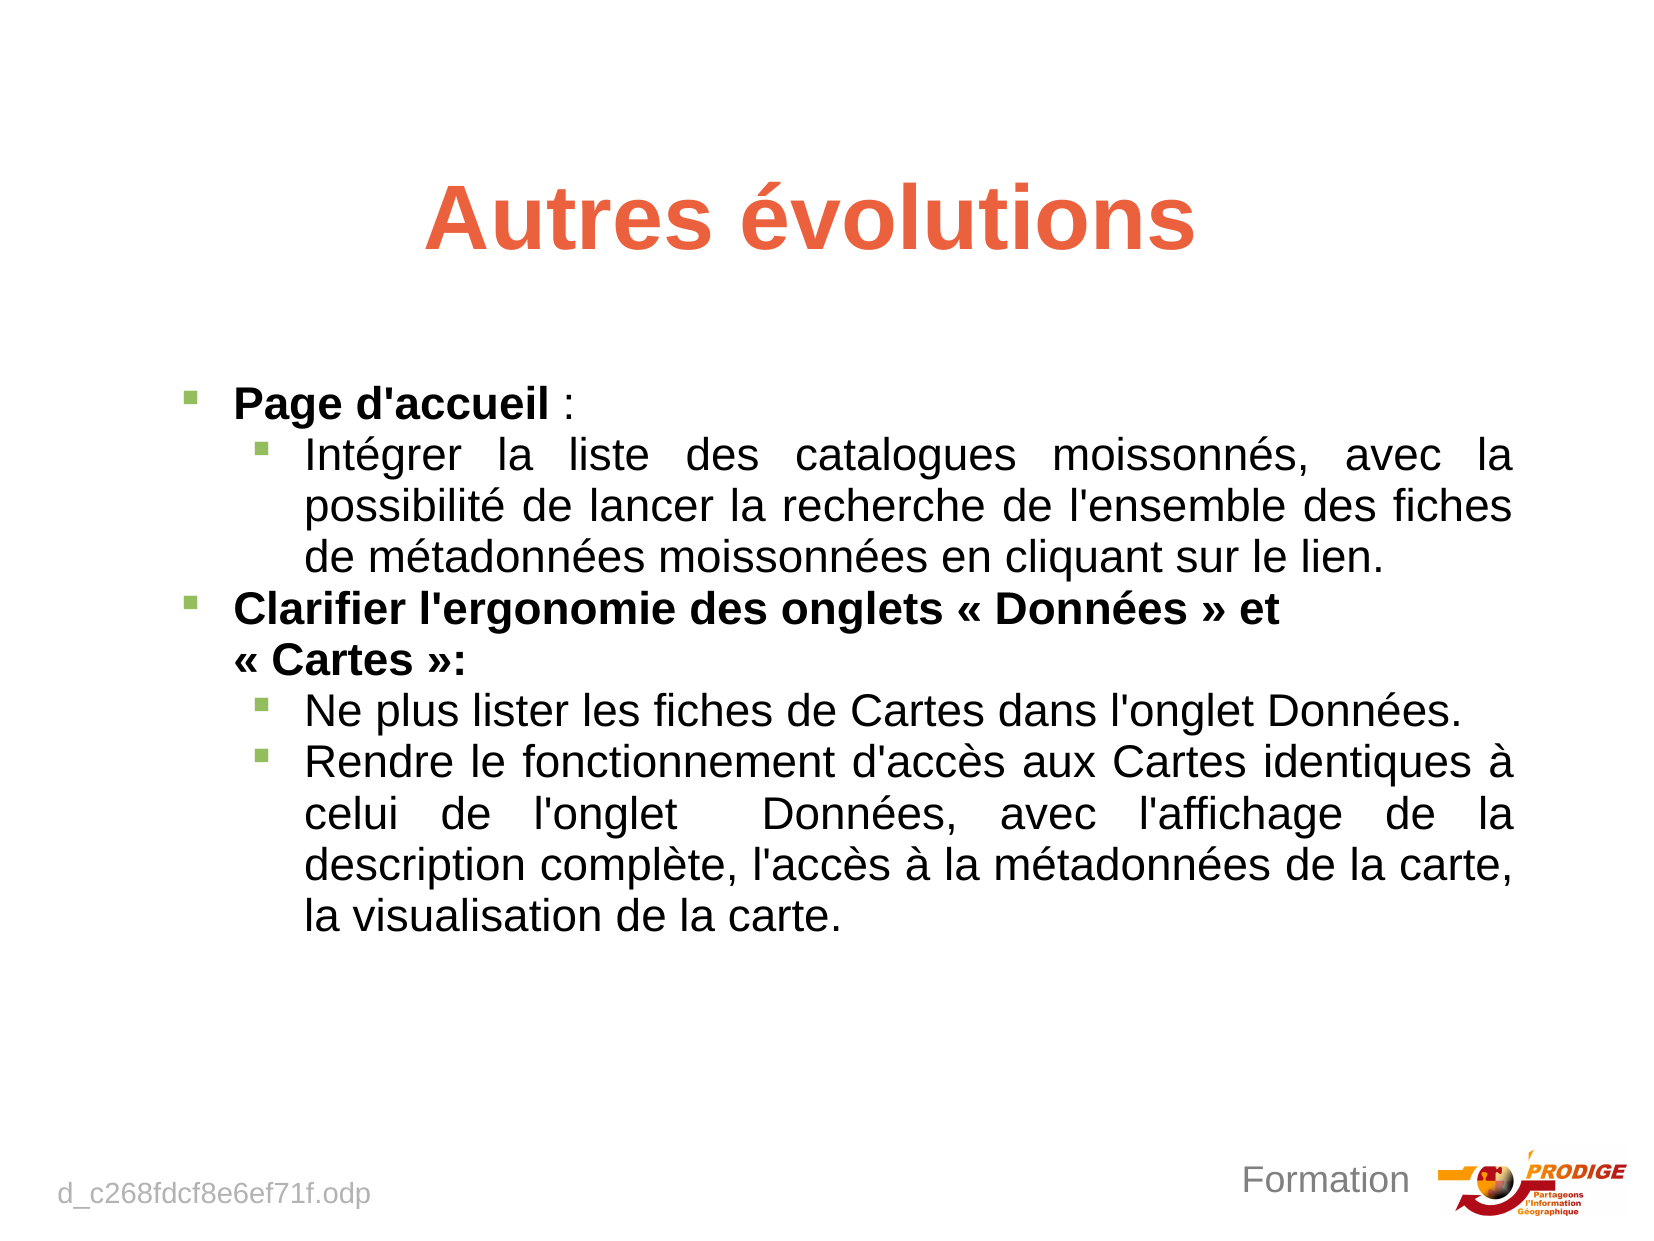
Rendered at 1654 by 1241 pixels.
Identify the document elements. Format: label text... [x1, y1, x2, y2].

text_box Page d'accueil : Intégrer la liste des catalogues moissonnés, avec la possibilité de lancer la recherche de l'ensemble des fiches de métadonnées moissonnées en cliquant sur le lien. Clarifier l'ergonomie des onglets « Données » et « Cartes »: Ne plus lister les fiches de Cartes dans l'onglet Données. Rendre le fonctionnement d'accès aux Cartes identiques à celui de l'onglet Données, avec l'affichage de la description complète, l'accès à la métadonnées de la carte, la visualisation de la carte. [147, 370, 1529, 1167]
title Autres évolutions [88, 114, 1534, 322]
picture [1438, 1145, 1627, 1216]
